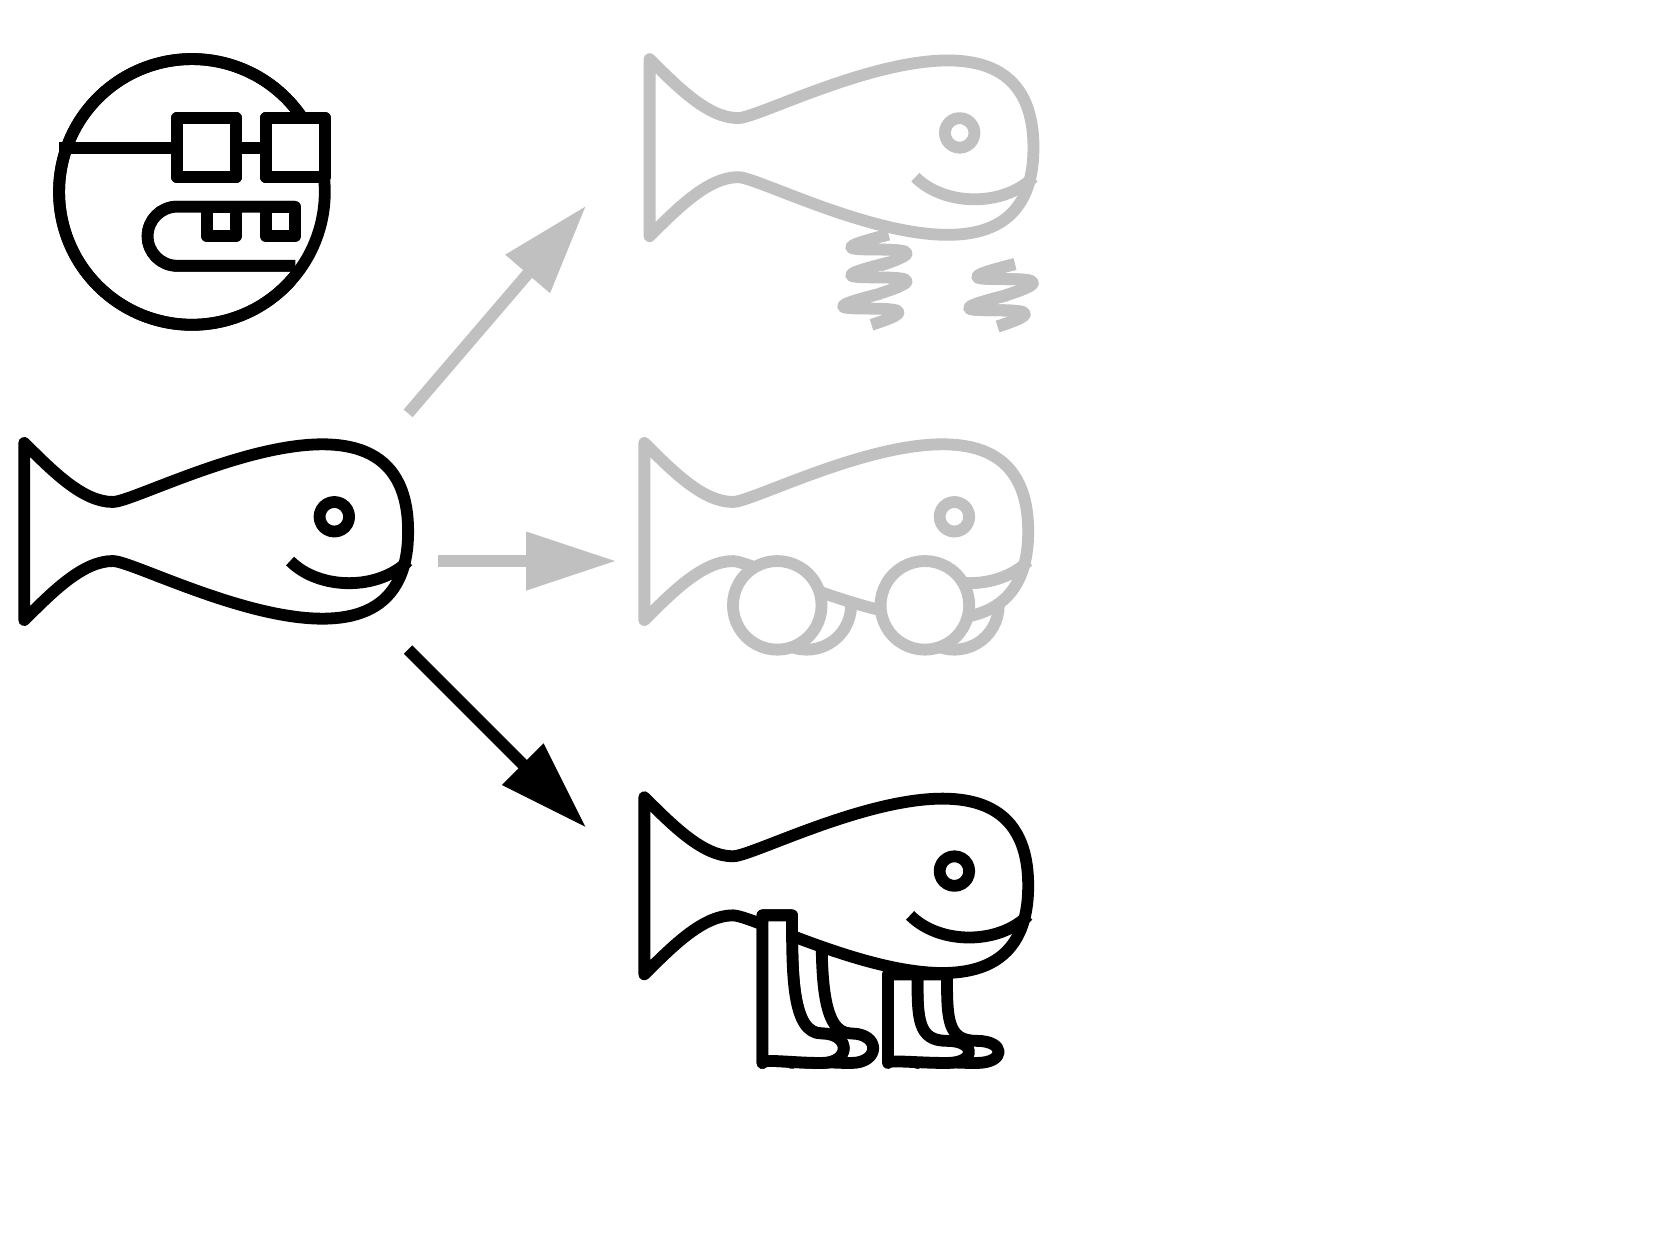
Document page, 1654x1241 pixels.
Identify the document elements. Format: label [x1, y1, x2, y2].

text_box [644, 442, 1029, 650]
text_box [147, 118, 325, 266]
text_box [177, 118, 237, 178]
text_box [319, 501, 350, 532]
text_box [644, 797, 1029, 1063]
text_box [295, 177, 355, 296]
text_box [649, 59, 1034, 237]
